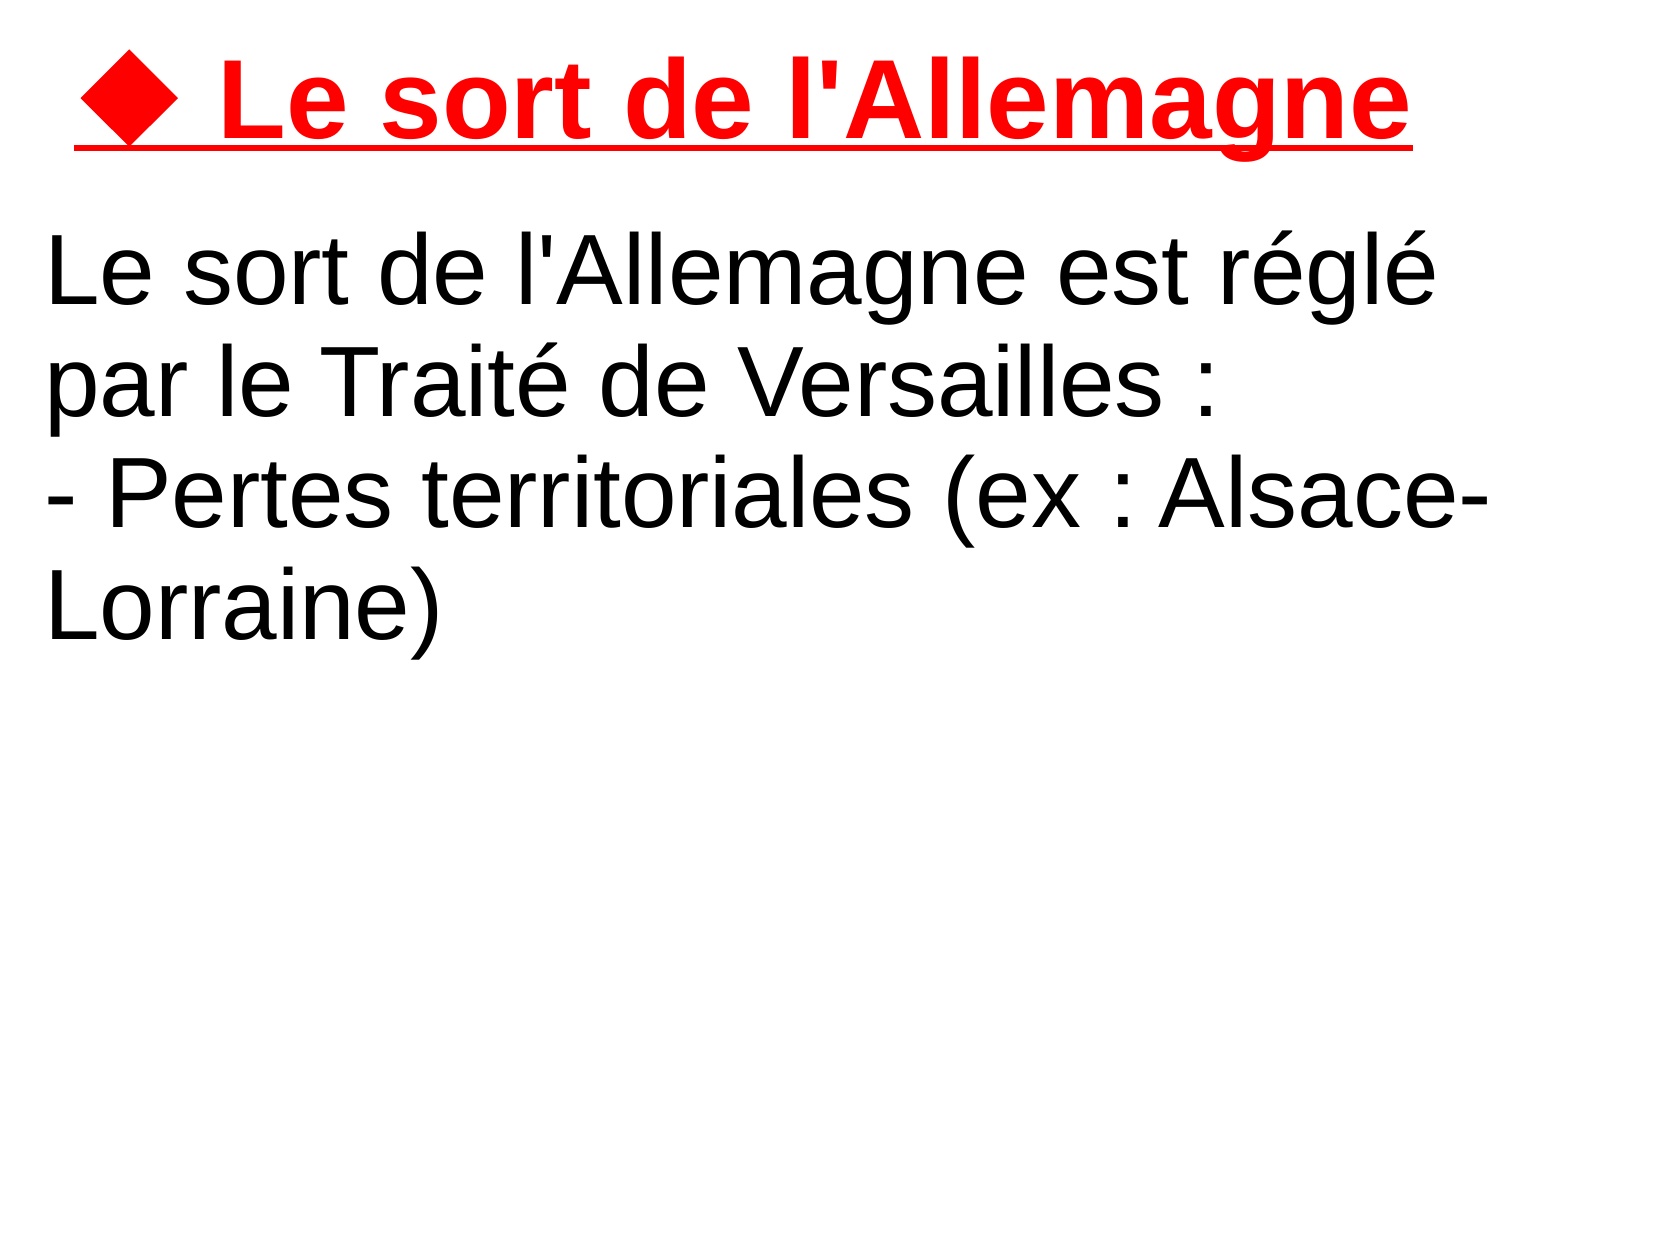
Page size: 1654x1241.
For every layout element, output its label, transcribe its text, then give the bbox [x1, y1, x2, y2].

text_box Le sort de l'Allemagne est réglé par le Traité de Versailles : - Pertes territoriales (ex : Alsace-Lorraine) [29, 206, 1595, 781]
text_box  Le sort de l'Allemagne [59, 29, 1565, 170]
